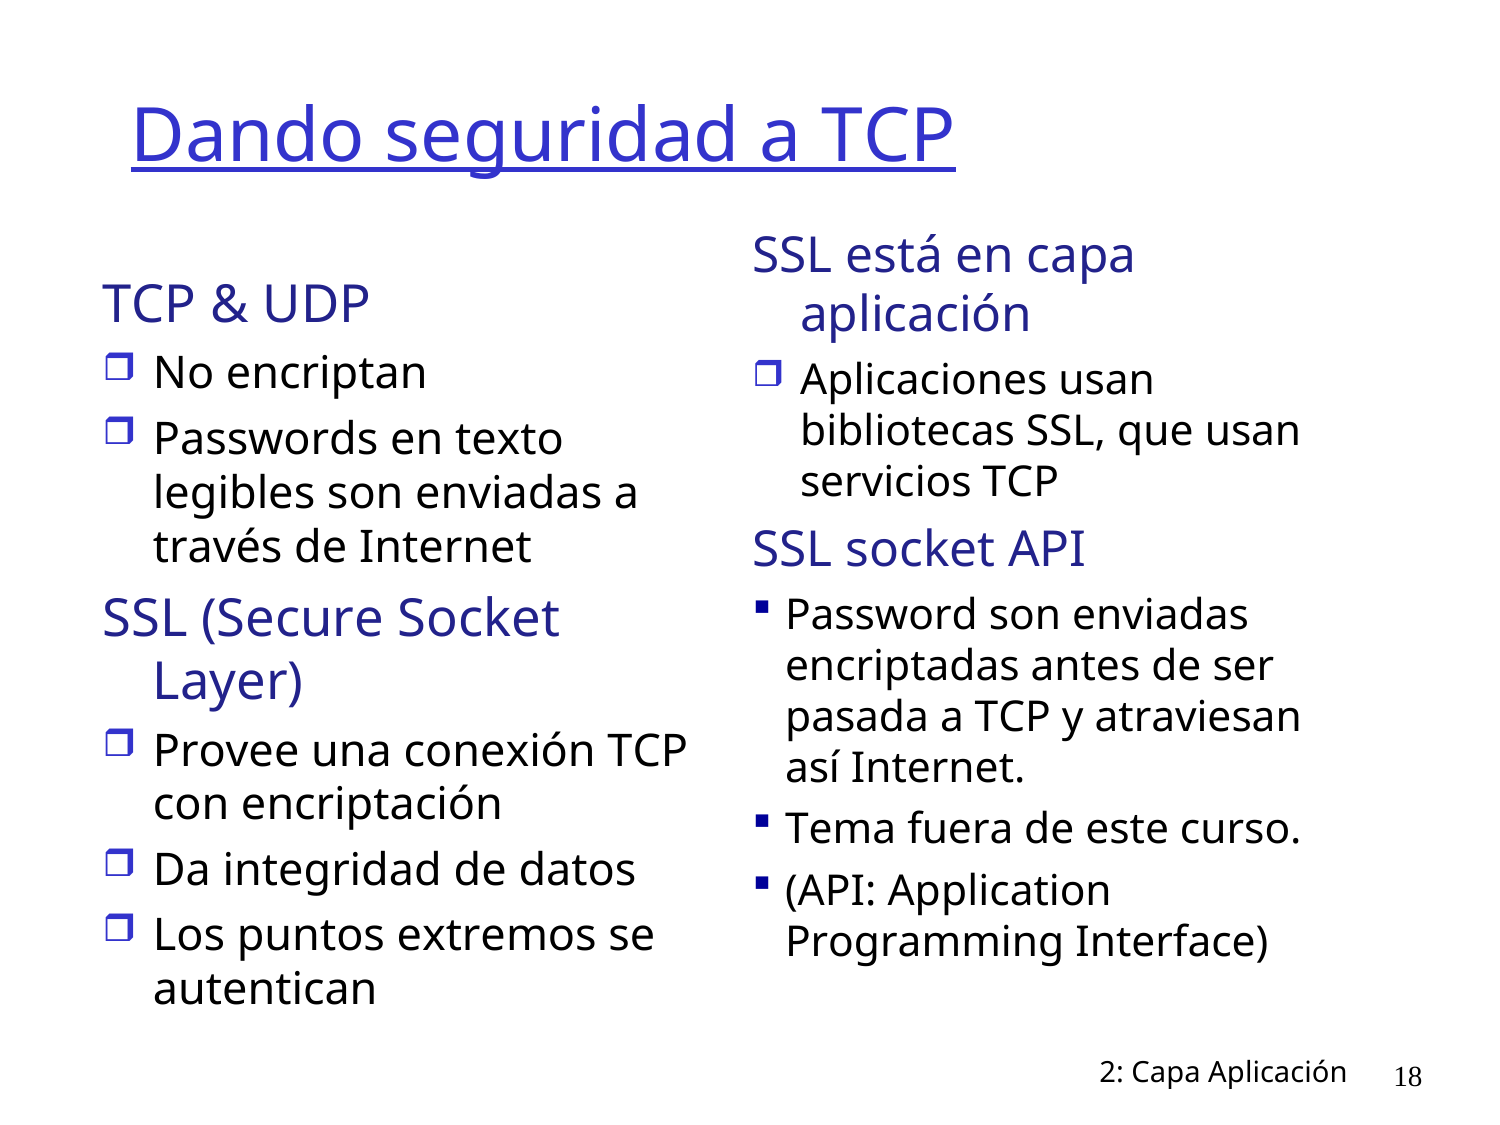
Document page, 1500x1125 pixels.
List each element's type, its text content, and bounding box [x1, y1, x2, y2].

list TCP & UDP No encriptan Passwords en texto legibles son enviadas a través de Internet SSL (Secure Socket Layer) Provee una conexión TCP con encriptación Da integridad de datos Los puntos extremos se autentican [87, 262, 713, 1026]
list SSL está en capa aplicación Aplicaciones usan bibliotecas SSL, que usan servicios TCP SSL socket API Password son enviadas encriptadas antes de ser pasada a TCP y atraviesan así Internet. Tema fuera de este curso. (API: Application Programming Interface) [737, 215, 1363, 978]
title Dando seguridad a TCP [87, 37, 1363, 225]
